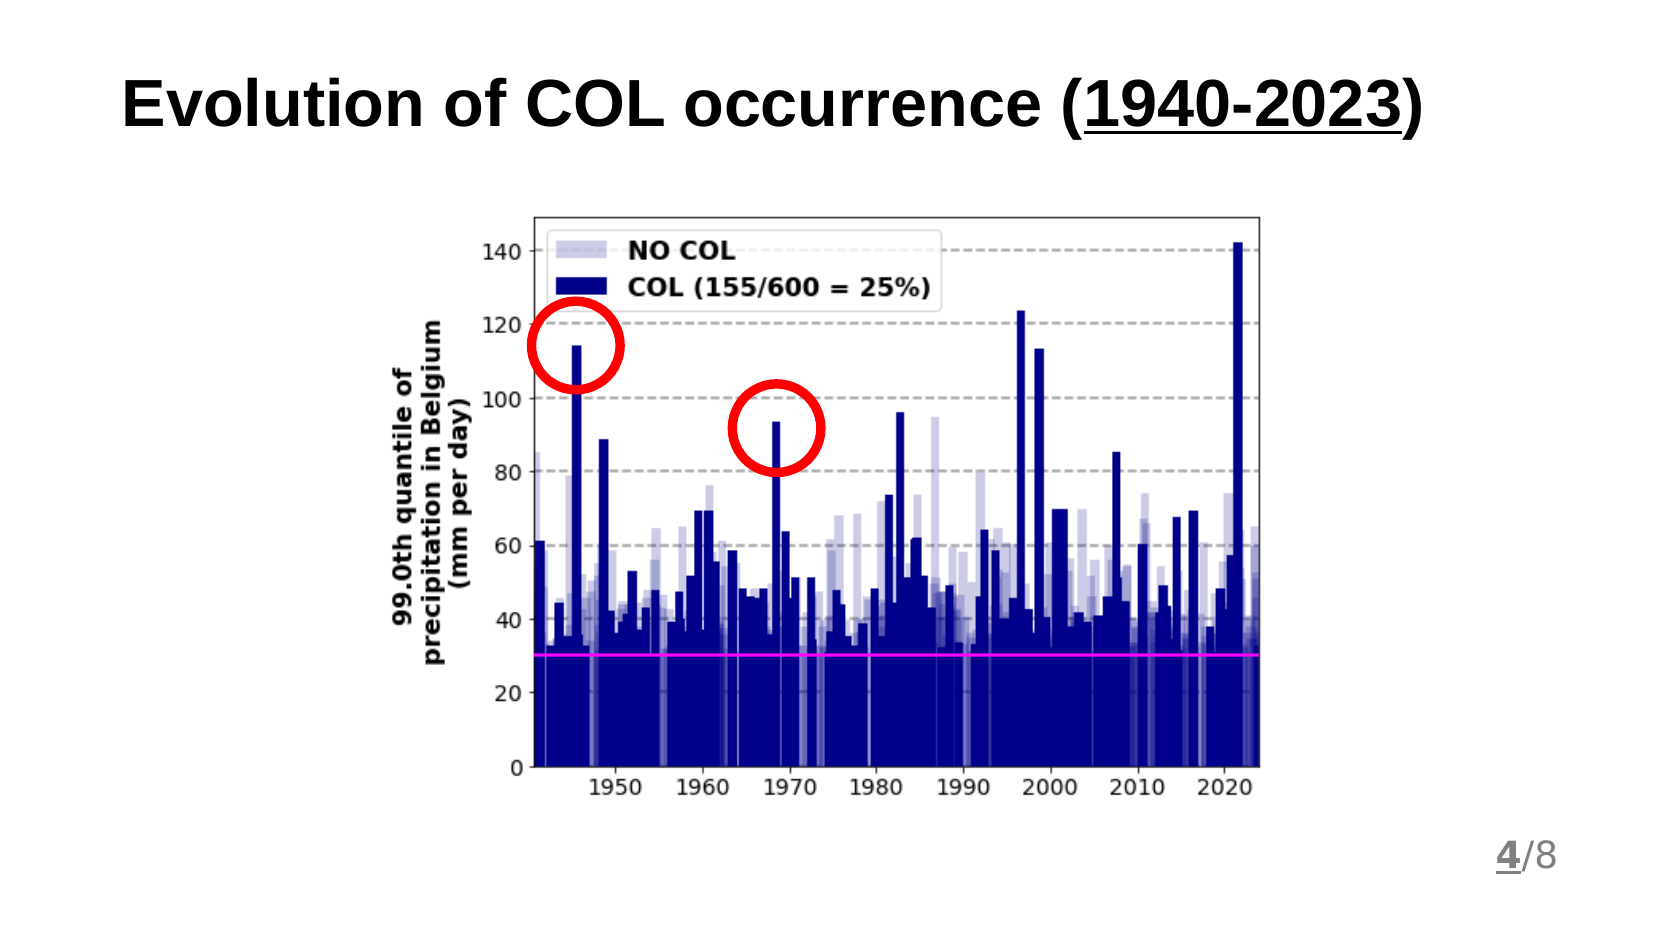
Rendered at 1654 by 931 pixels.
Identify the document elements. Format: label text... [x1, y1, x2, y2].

picture [383, 206, 1270, 811]
text_box Evolution of COL occurrence (1940-2023) [107, 59, 1477, 224]
text_box 4/8 [1480, 826, 1595, 897]
